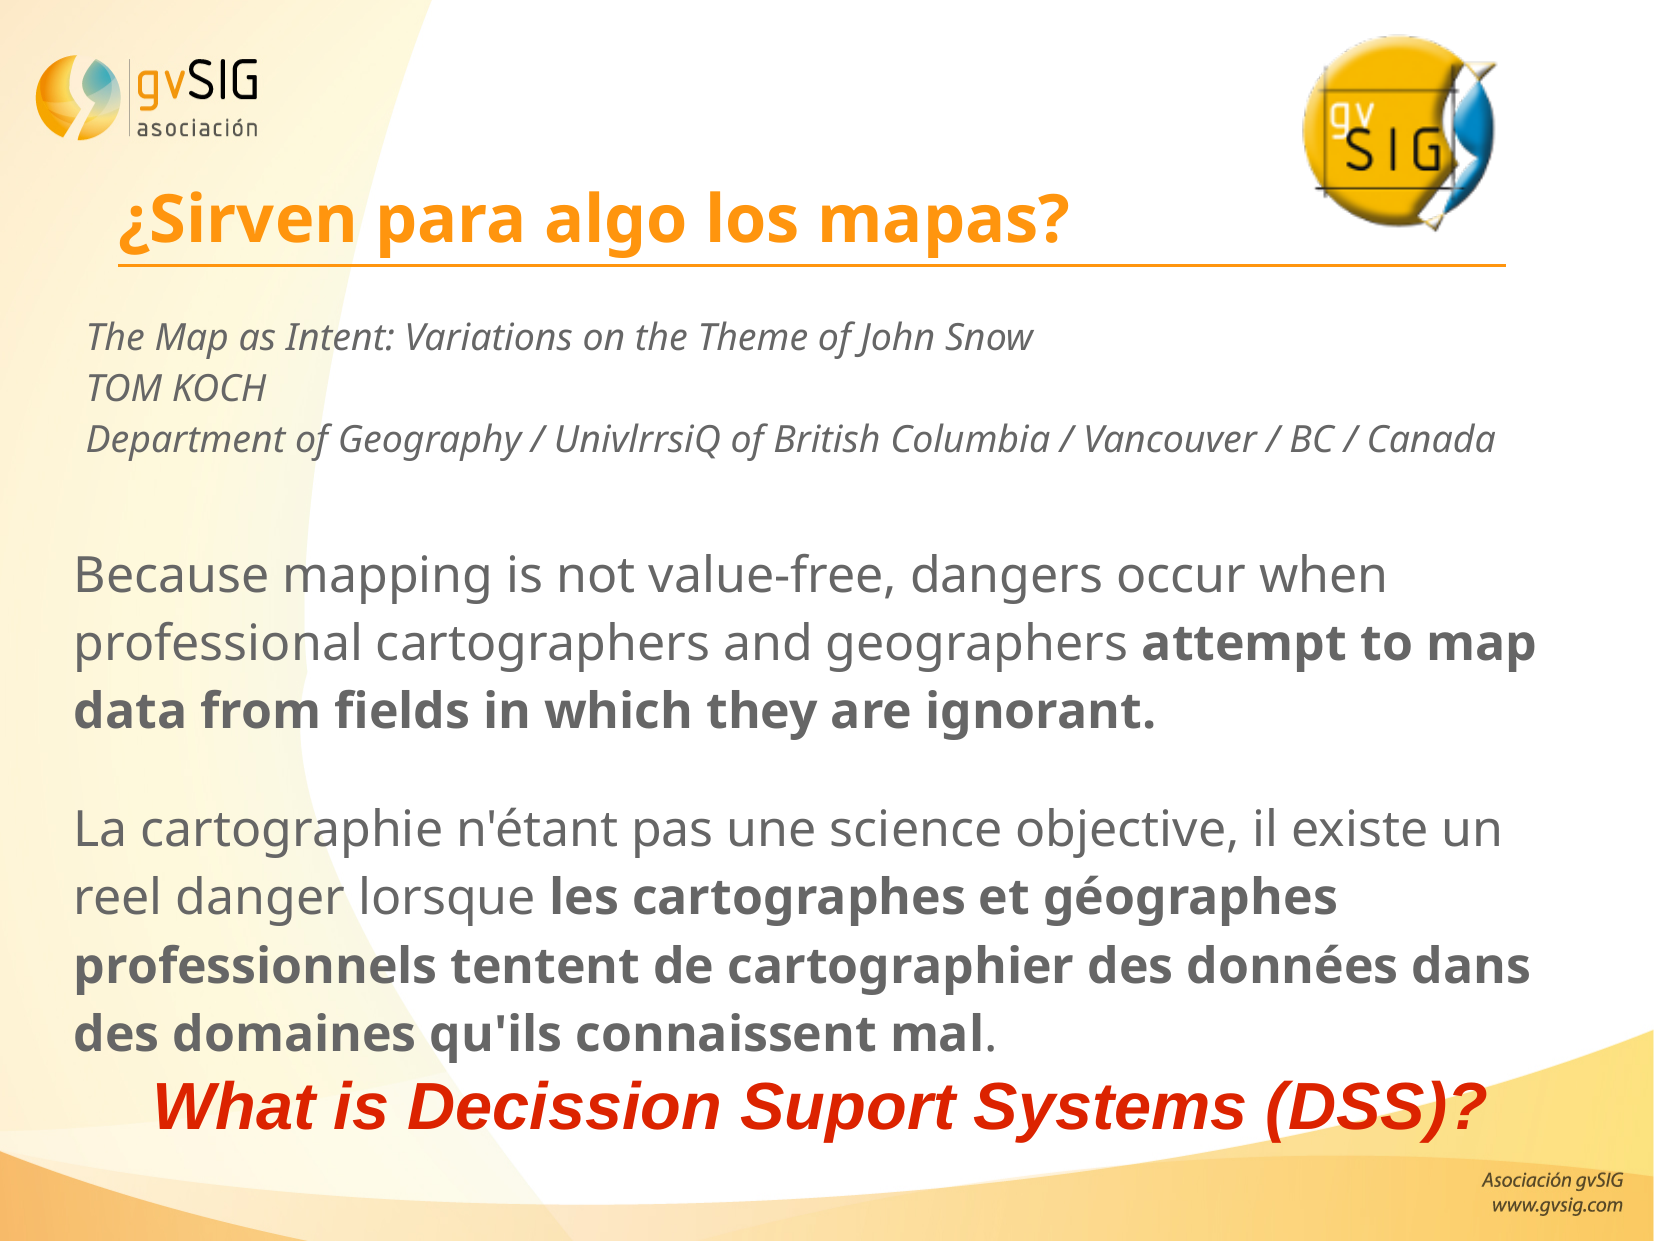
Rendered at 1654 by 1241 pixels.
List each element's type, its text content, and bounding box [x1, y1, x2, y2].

text_box ¿Sirven para algo los mapas? [118, 177, 1247, 256]
text_box The Map as Intent: Variations on the Theme of John Snow TOM KOCH Department of Geography / UnivlrrsiQ of British Columbia / Vancouver / BC / Canada [70, 303, 1607, 493]
picture [0, 0, 1654, 1241]
text_box What is Decission Suport Systems (DSS)? [136, 1061, 1506, 1152]
text_box Because mapping is not value-free, dangers occur when professional cartographers and geographers attempt to map data from fields in which they are ignorant. [59, 531, 1625, 729]
text_box La cartographie n'étant pas une science objective, il existe un reel danger lorsque les cartographes et géographes professionnels tentent de cartographier des données dans des domaines qu'ils connaissent mal. [59, 785, 1595, 1034]
